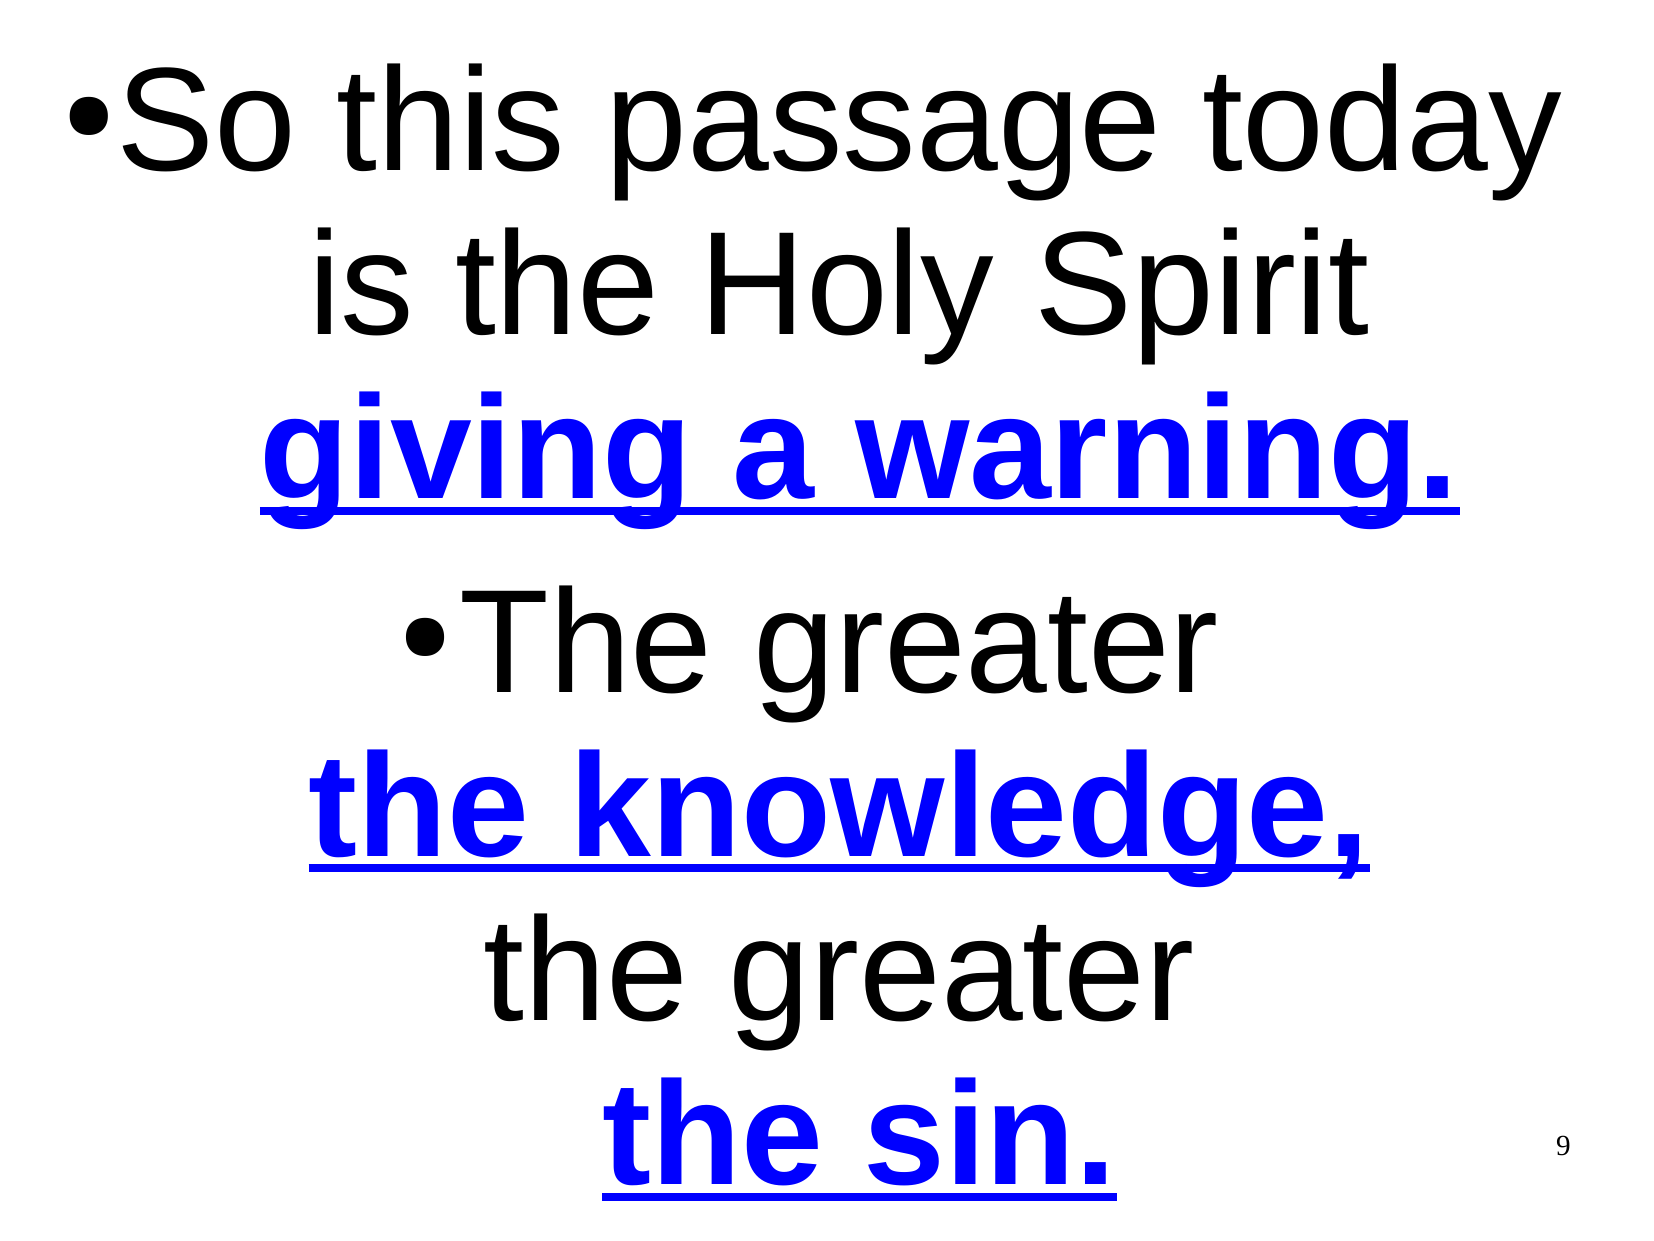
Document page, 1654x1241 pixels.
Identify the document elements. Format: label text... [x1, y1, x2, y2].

list So this passage today is the Holy Spirit giving a warning. The greater the knowledge, the greater the sin. [37, 37, 1613, 1238]
